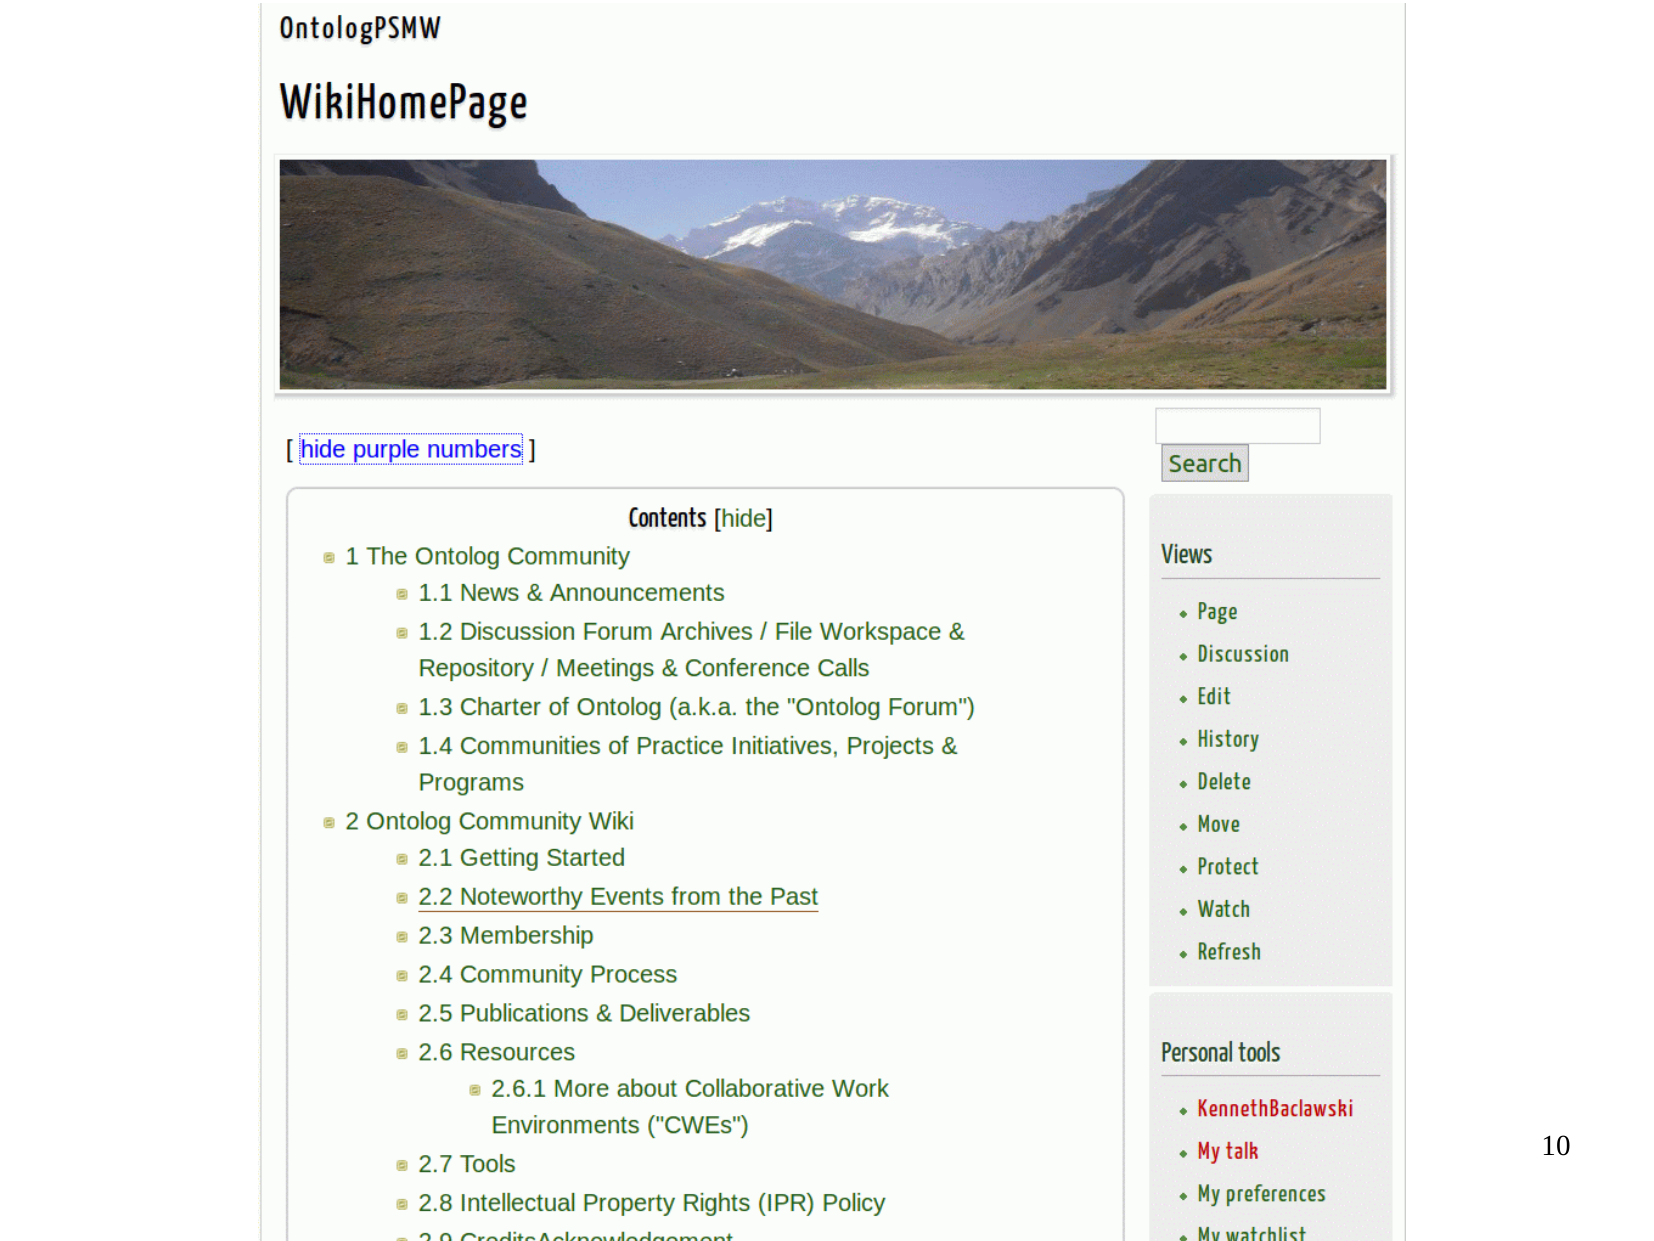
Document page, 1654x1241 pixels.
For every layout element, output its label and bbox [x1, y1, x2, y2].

picture [258, 3, 1406, 1241]
